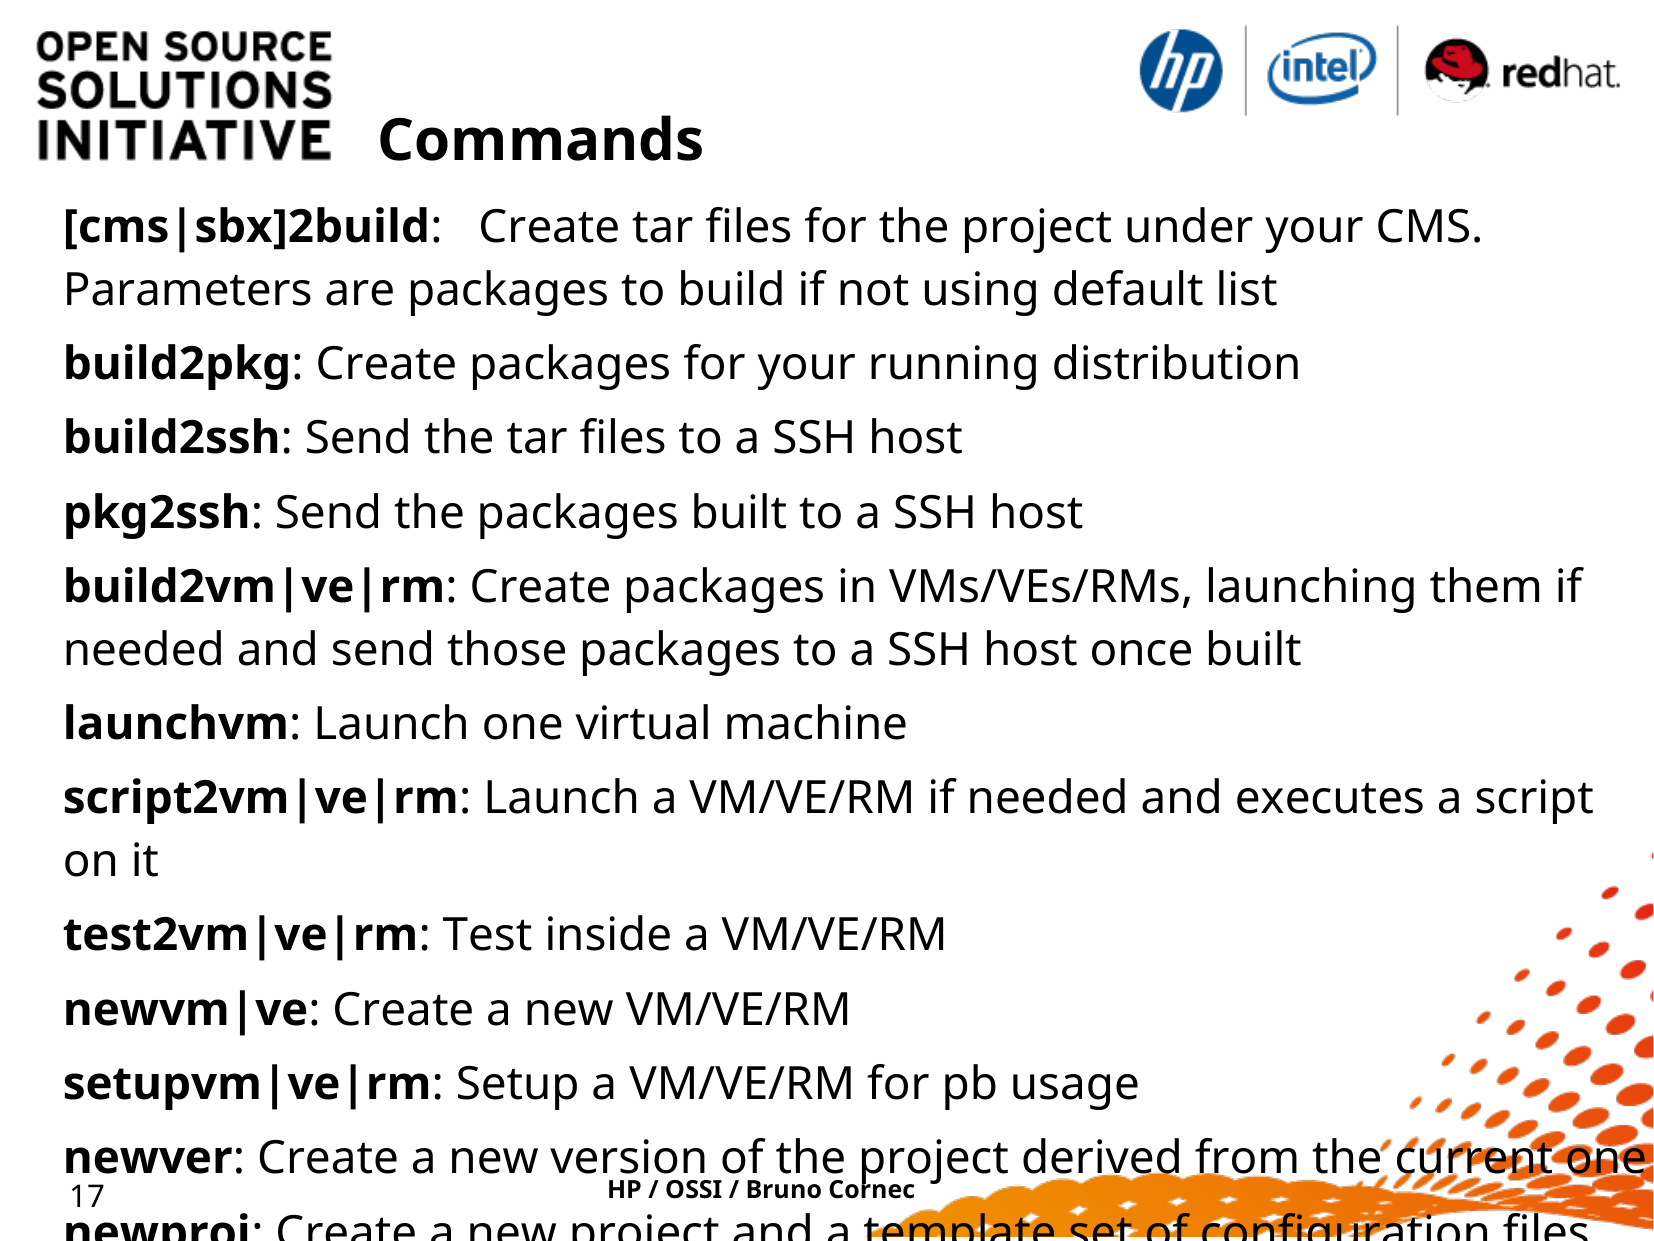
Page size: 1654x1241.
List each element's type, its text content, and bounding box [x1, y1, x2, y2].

picture [535, 1229, 540, 1237]
picture [765, 1226, 778, 1237]
picture [956, 1226, 969, 1237]
picture [913, 1226, 925, 1237]
picture [576, 1226, 589, 1237]
picture [169, 1228, 179, 1237]
title Commands [377, 59, 1292, 221]
picture [101, 1227, 111, 1233]
picture [662, 1226, 674, 1233]
picture [1312, 1226, 1325, 1237]
picture [1151, 1226, 1165, 1237]
picture [792, 1226, 805, 1237]
picture [1257, 1226, 1270, 1237]
picture [622, 1226, 636, 1237]
picture [1549, 1226, 1561, 1233]
picture [217, 1228, 227, 1237]
picture [502, 1226, 514, 1233]
picture [1037, 1226, 1049, 1233]
picture [0, 0, 1654, 1237]
picture [72, 1228, 82, 1237]
picture [1228, 1226, 1242, 1237]
picture [886, 1226, 898, 1233]
picture [1097, 1226, 1109, 1233]
picture [330, 1226, 342, 1233]
text_box [cms|sbx]2build: Create tar files for the project under your CMS. Parameters are packages to build if not using default list build2pkg: Create packages for your running distribution build2ssh: Send the tar files to a SSH host pkg2ssh: Send the packages built to a SSH host build2vm|ve|rm: Create packages in VMs/VEs/RMs, launching them if needed and send those packages to a SSH host once built launchvm: Launch one virtual machine script2vm|ve|rm: Launch a VM/VE/RM if needed and executes a script on it test2vm|ve|rm: Test inside a VM/VE/RM newvm|ve: Create a new VM/VE/RM setupvm|ve|rm: Setup a VM/VE/RM for pb usage newver: Create a new version of the project derived from the current one newproj: Create a new project and a template set of configuration files under pbconf [62, 193, 1654, 1119]
picture [474, 1226, 487, 1237]
picture [929, 1226, 940, 1237]
picture [398, 1226, 410, 1233]
picture [1441, 1226, 1455, 1237]
picture [1470, 1226, 1483, 1237]
